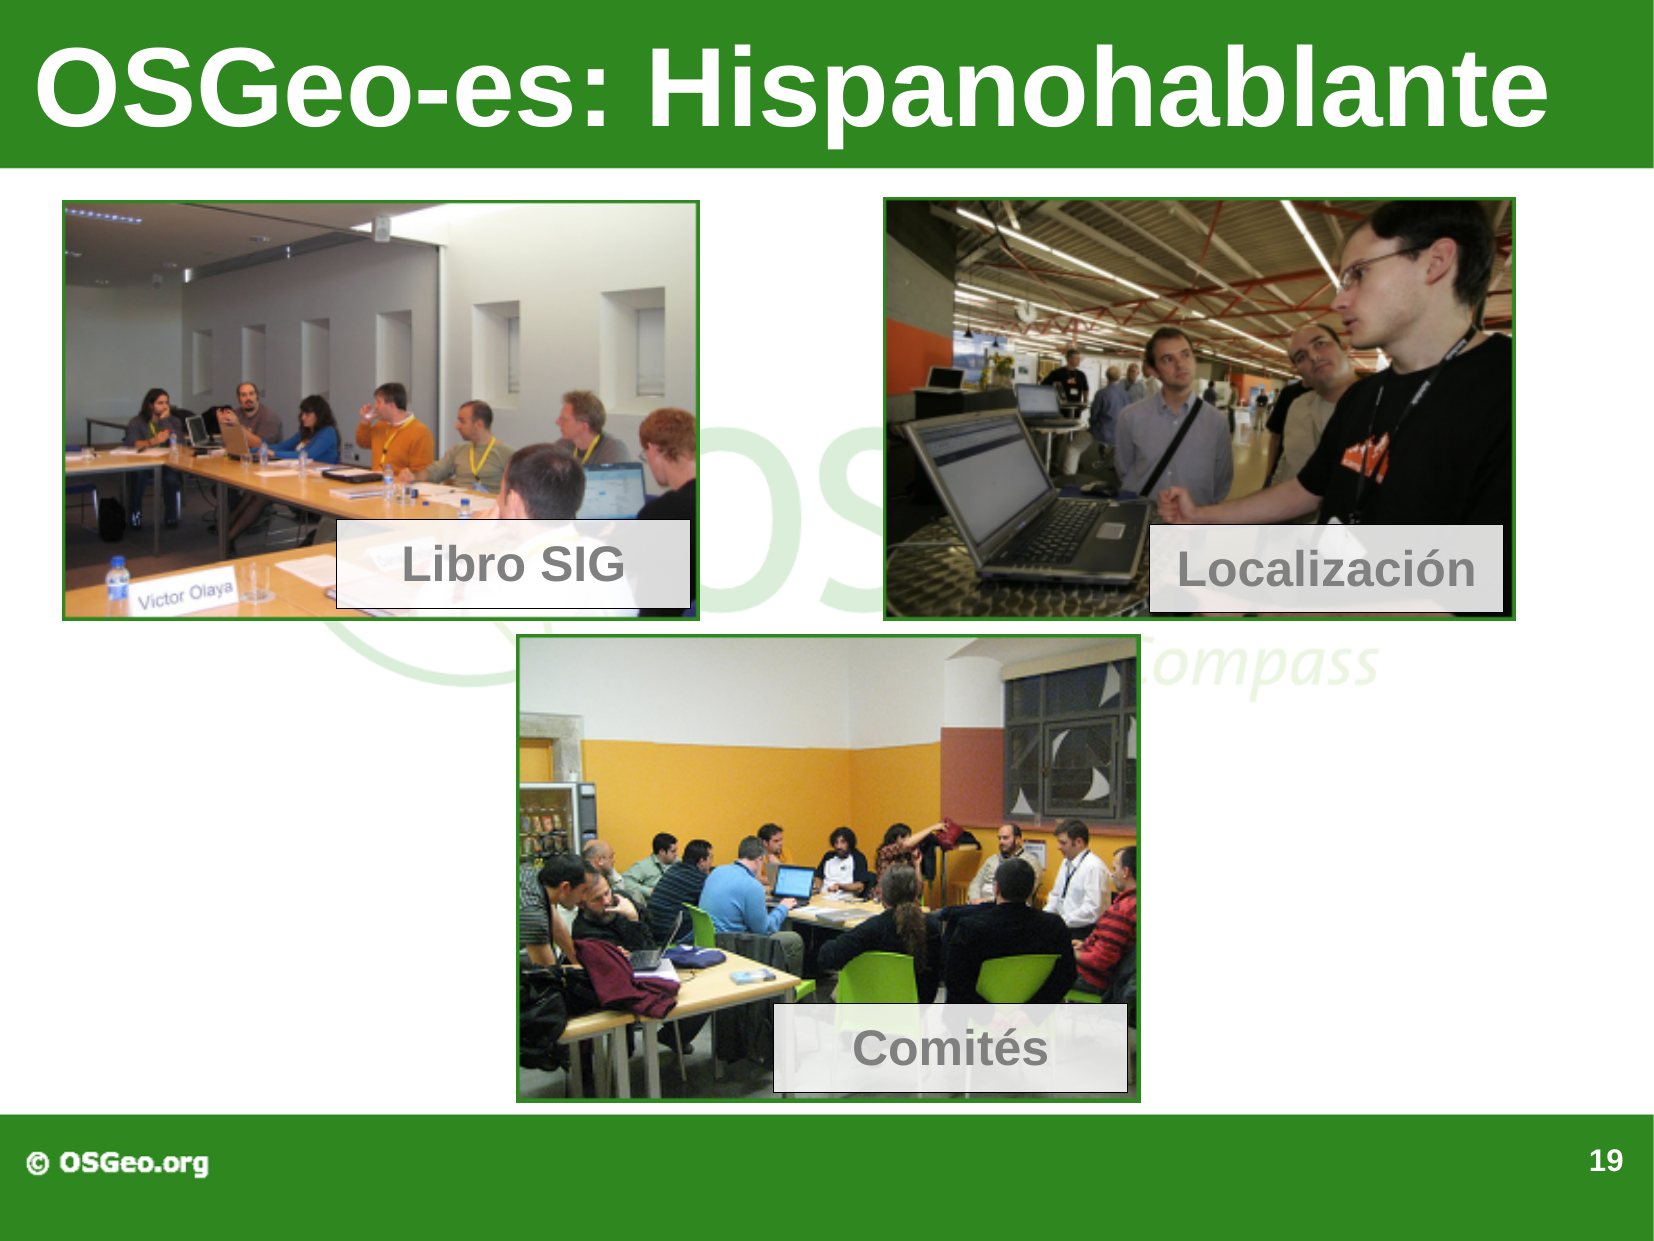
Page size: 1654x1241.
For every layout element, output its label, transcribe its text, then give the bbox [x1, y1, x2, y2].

text_box Localización [1149, 524, 1504, 613]
text_box Libro SIG [336, 519, 691, 609]
text_box OSGeo-es: Hispanohablante [18, 17, 1568, 159]
picture [0, 0, 1654, 1241]
text_box Comités [773, 1003, 1128, 1093]
